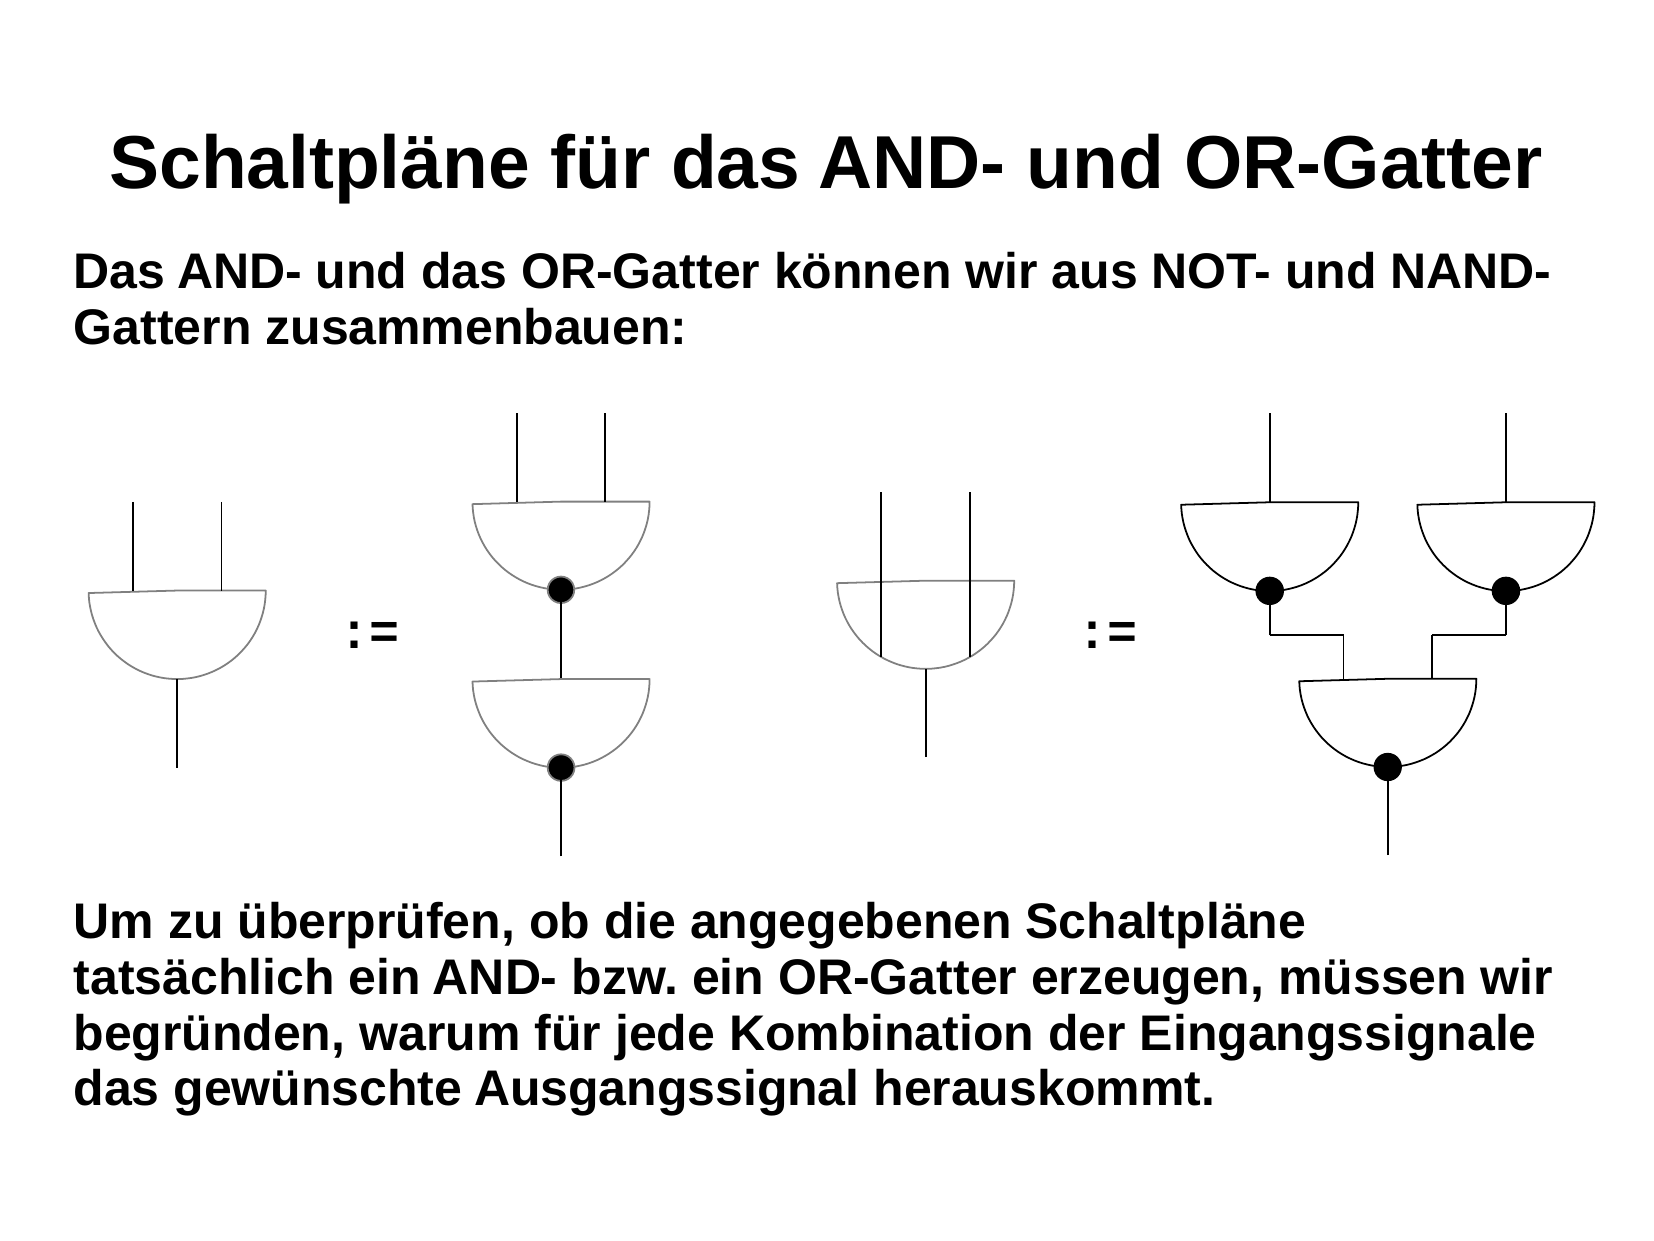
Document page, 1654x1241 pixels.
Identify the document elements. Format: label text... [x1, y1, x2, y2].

text_box Um zu überprüfen, ob die angegebenen Schaltpläne tatsächlich ein AND- bzw. ein OR-Gatter erzeugen, müssen wir begründen, warum für jede Kombination der Eingangssignale das gewünschte Ausgangssignal herauskommt. [59, 885, 1595, 1129]
text_box [472, 501, 650, 603]
text_box [971, 580, 1015, 657]
text_box [881, 580, 970, 669]
text_box [1417, 502, 1595, 605]
text_box [88, 590, 266, 680]
text_box [837, 581, 880, 657]
title Schaltpläne für das AND- und OR-Gatter [88, 78, 1565, 236]
text_box := [324, 590, 414, 680]
text_box [1299, 678, 1477, 781]
text_box Das AND- und das OR-Gatter können wir aus NOT- und NAND-Gattern zusammenbauen: [59, 236, 1595, 366]
text_box [1181, 502, 1359, 605]
text_box [472, 679, 650, 781]
text_box := [1062, 590, 1152, 680]
